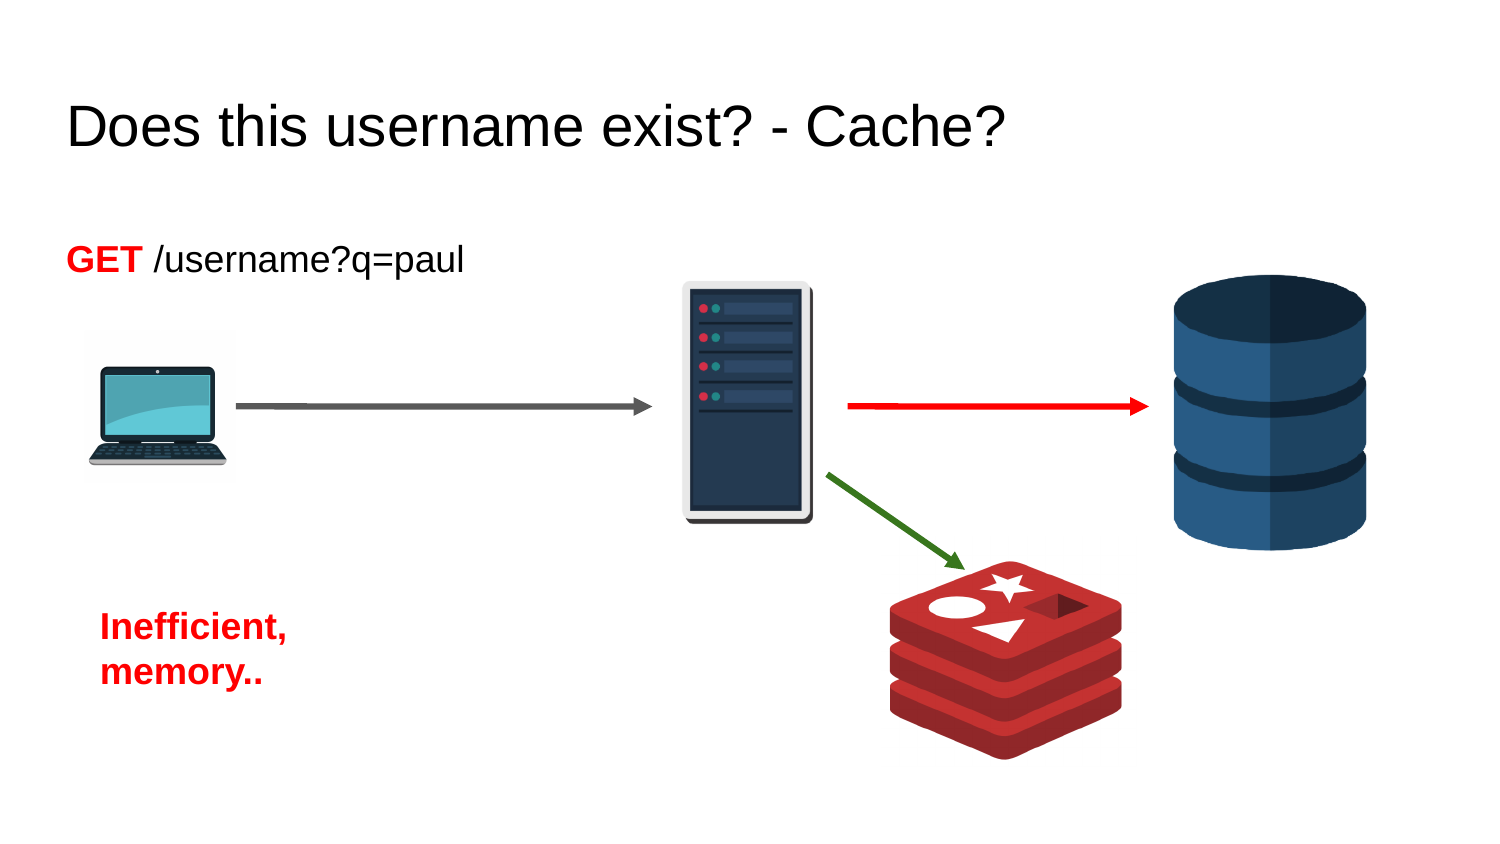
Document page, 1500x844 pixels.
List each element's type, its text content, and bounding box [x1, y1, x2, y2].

title Does this username exist? - Cache? [51, 72, 1096, 167]
text_box GET /username?q=paul [51, 219, 545, 314]
picture [881, 536, 1137, 767]
text_box Inefficient, memory.. [84, 587, 340, 715]
picture [1148, 244, 1397, 568]
picture [652, 250, 848, 563]
picture [84, 330, 236, 483]
